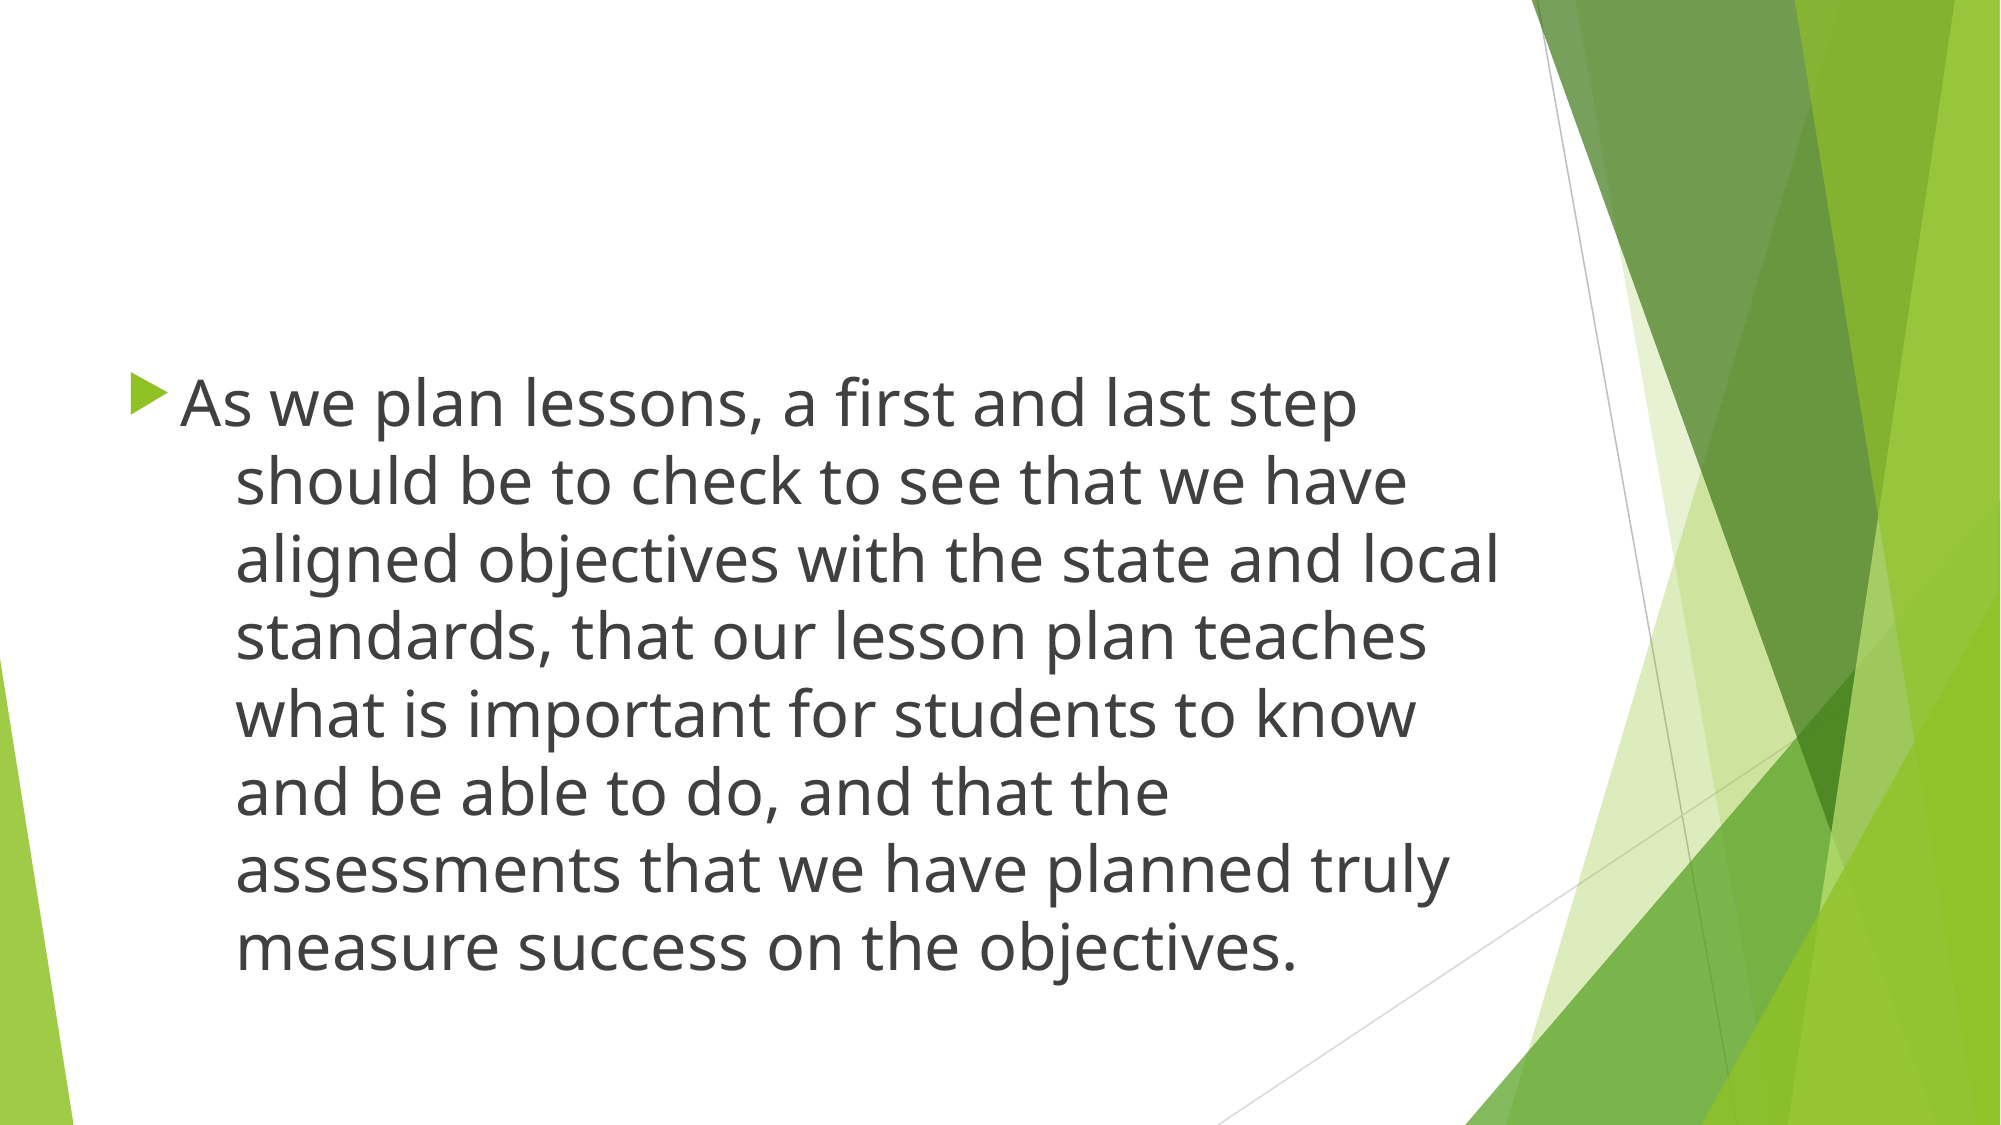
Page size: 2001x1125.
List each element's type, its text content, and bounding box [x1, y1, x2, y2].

list As we plan lessons, a first and last step should be to check to see that we have aligned objectives with the state and local standards, that our lesson plan teaches what is important for students to know and be able to do, and that the assessments that we have planned truly measure success on the objectives. [111, 354, 1522, 992]
